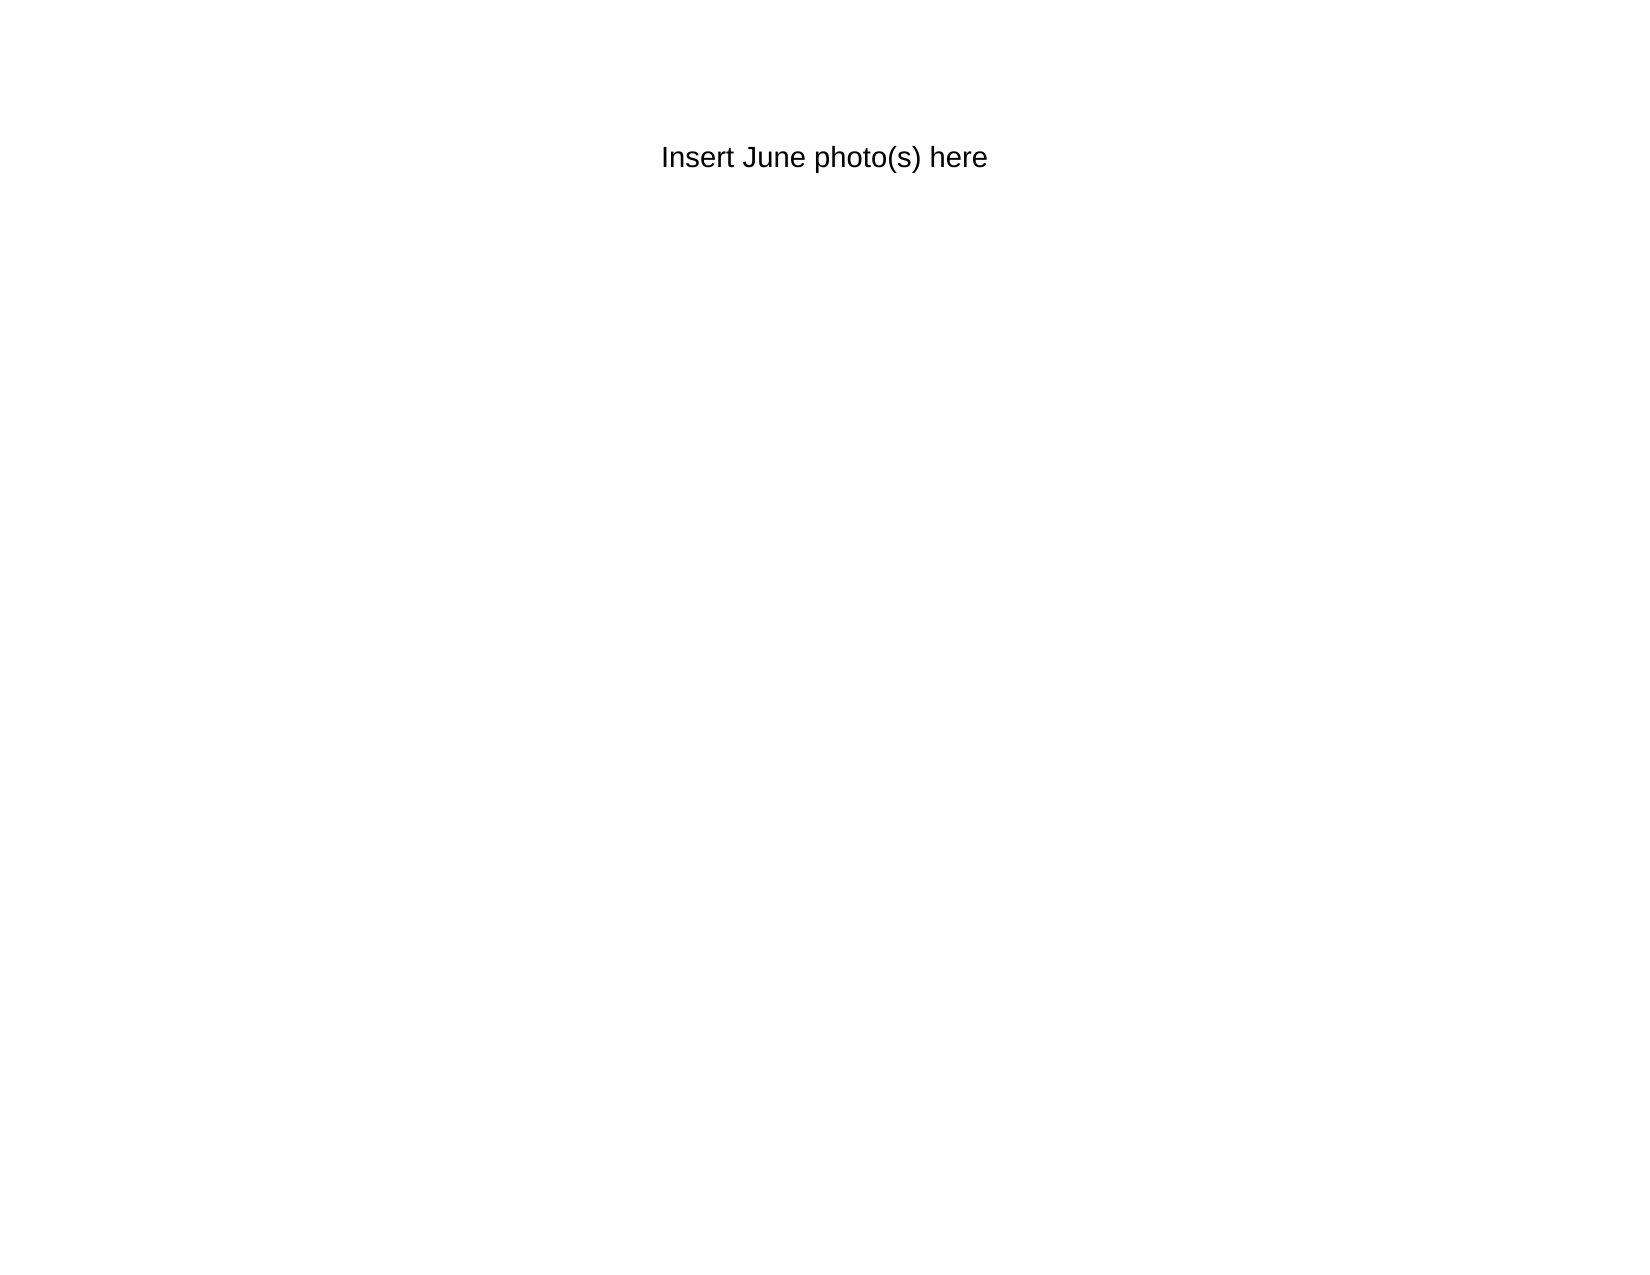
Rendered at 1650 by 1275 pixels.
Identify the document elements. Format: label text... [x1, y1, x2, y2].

title Insert June photo(s) here [82, 50, 1568, 264]
